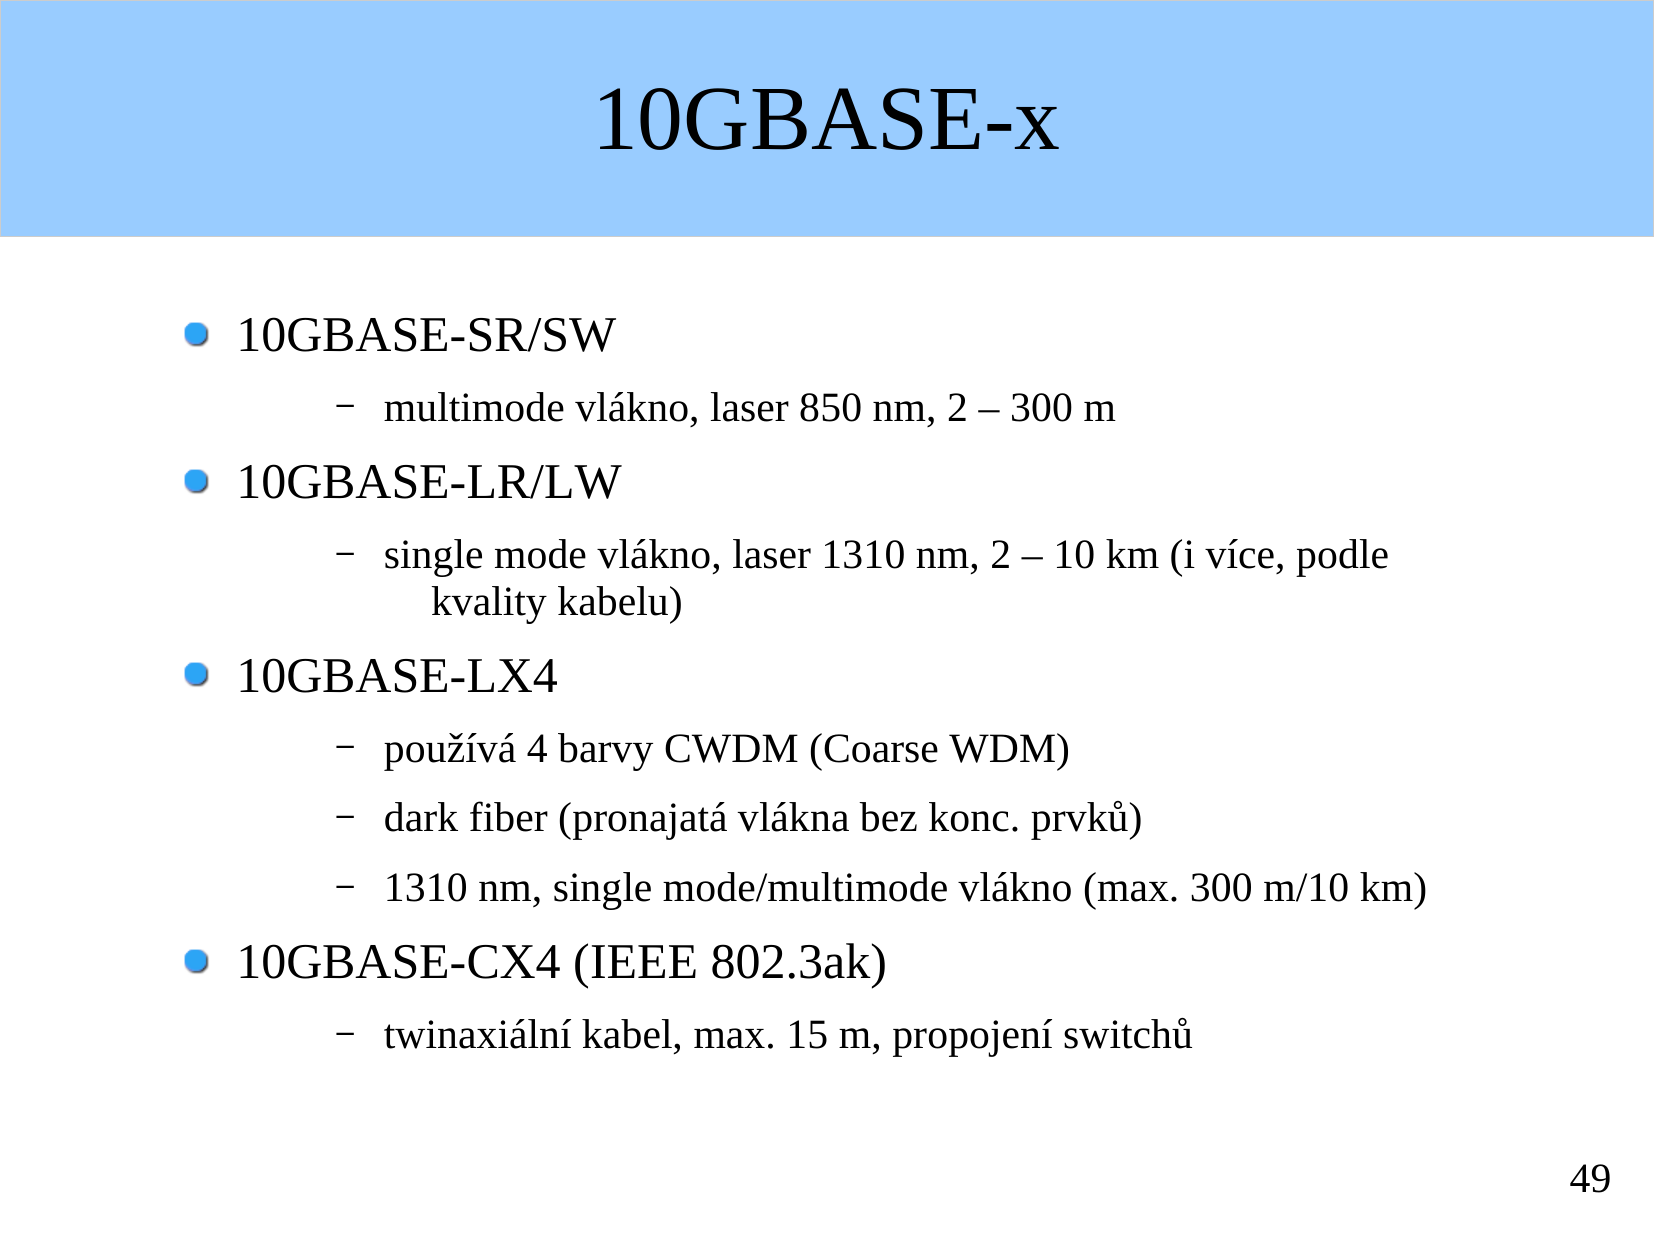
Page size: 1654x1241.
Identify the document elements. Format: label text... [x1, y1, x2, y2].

title 10GBASE-x [0, 0, 1654, 237]
list 10GBASE-SR/SW multimode vlákno, laser 850 nm, 2 – 300 m 10GBASE-LR/LW single mode vlákno, laser 1310 nm, 2 – 10 km (i více, podle kvality kabelu) 10GBASE-LX4 používá 4 barvy CWDM (Coarse WDM) dark fiber (pronajatá vlákna bez konc. prvků) 1310 nm, single mode/multimode vlákno (max. 300 m/10 km) 10GBASE-CX4 (IEEE 802.3ak) twinaxiální kabel, max. 15 m, propojení switchů [147, 307, 1506, 1176]
